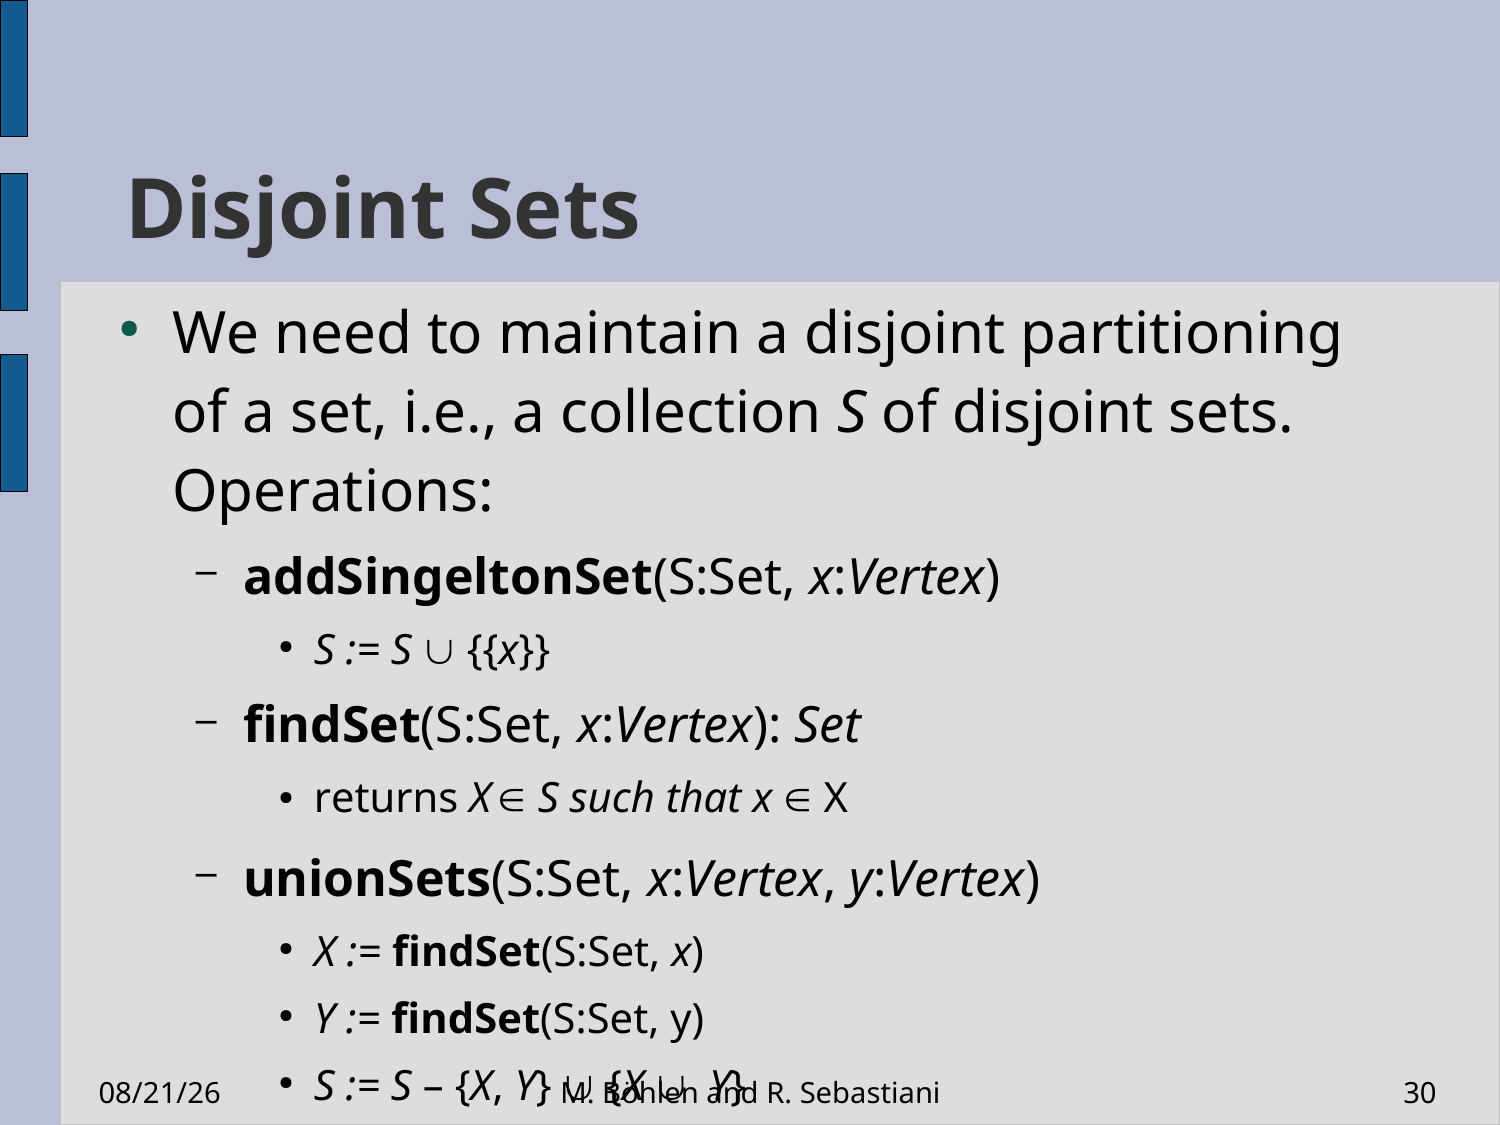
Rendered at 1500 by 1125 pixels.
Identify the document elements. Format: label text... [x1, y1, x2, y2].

title Disjoint Sets [110, 67, 1392, 271]
list We need to maintain a disjoint partitioning of a set, i.e., a collection S of disjoint sets. Operations: addSingeltonSet(S:Set, x:Vertex) S := S  {{x}} findSet(S:Set, x:Vertex): Set returns X  S such that x  X unionSets(S:Set, x:Vertex, y:Vertex) X := findSet(S:Set, x) Y := findSet(S:Set, y) S := S – {X, Y}  {X Y} [86, 283, 1368, 1052]
